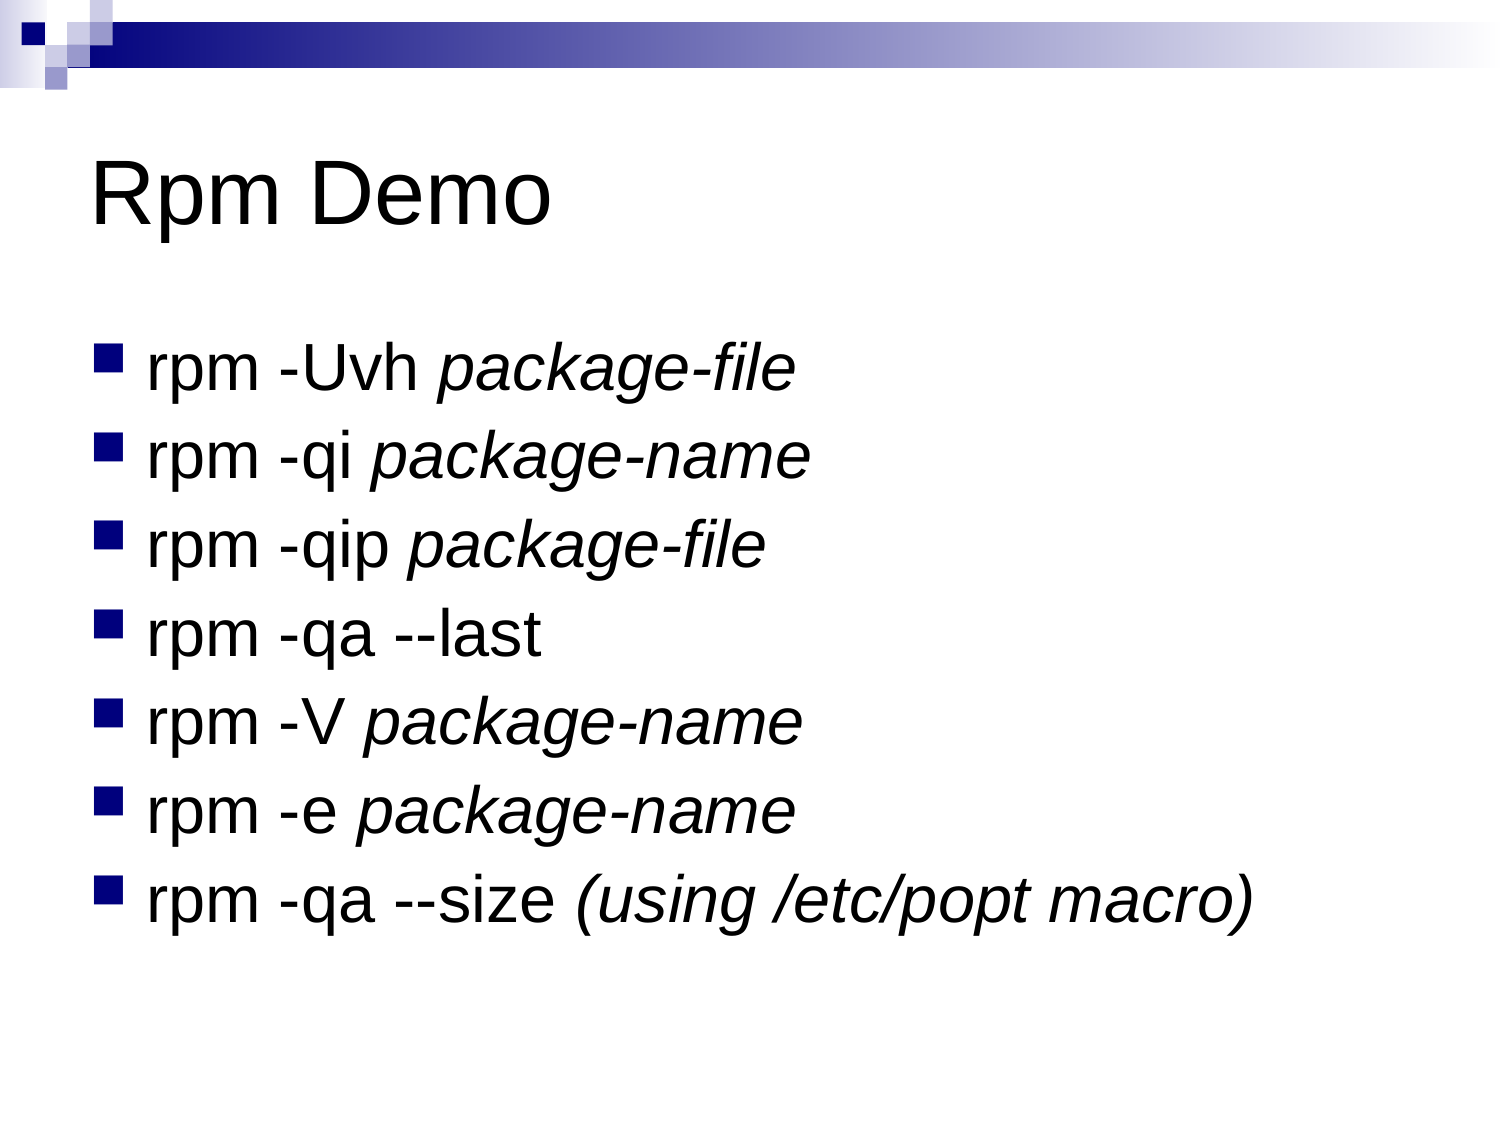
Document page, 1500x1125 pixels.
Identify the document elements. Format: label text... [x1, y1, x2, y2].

title Rpm Demo [75, 75, 1426, 301]
list rpm -Uvh package-file rpm -qi package-name rpm -qip package-file rpm -qa --last rpm -V package-name rpm -e package-name rpm -qa --size (using /etc/popt macro) [75, 324, 1426, 963]
